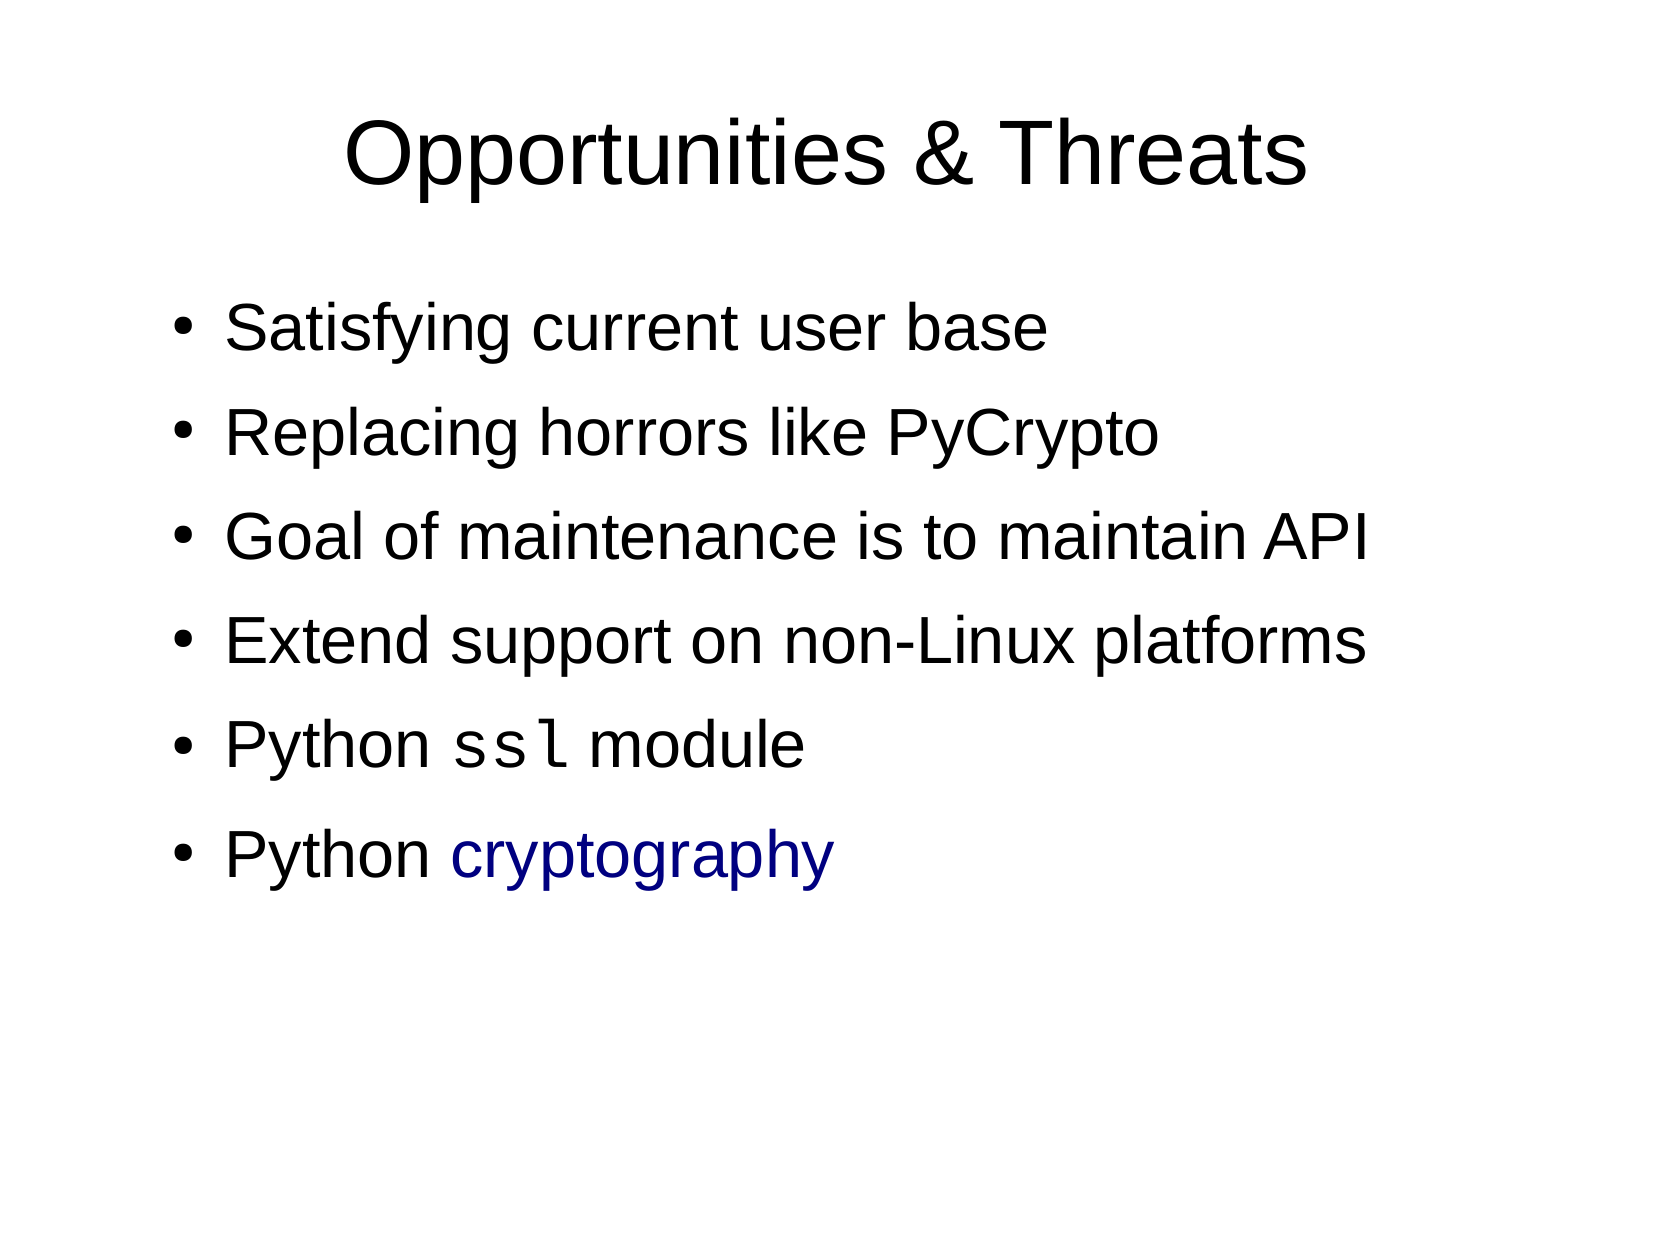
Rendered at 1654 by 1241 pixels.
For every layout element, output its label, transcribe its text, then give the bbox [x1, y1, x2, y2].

list Satisfying current user base Replacing horrors like PyCrypto Goal of maintenance is to maintain API Extend support on non-Linux platforms Python ssl module Python cryptography [82, 290, 1571, 1109]
title Opportunities & Threats [82, 49, 1571, 257]
